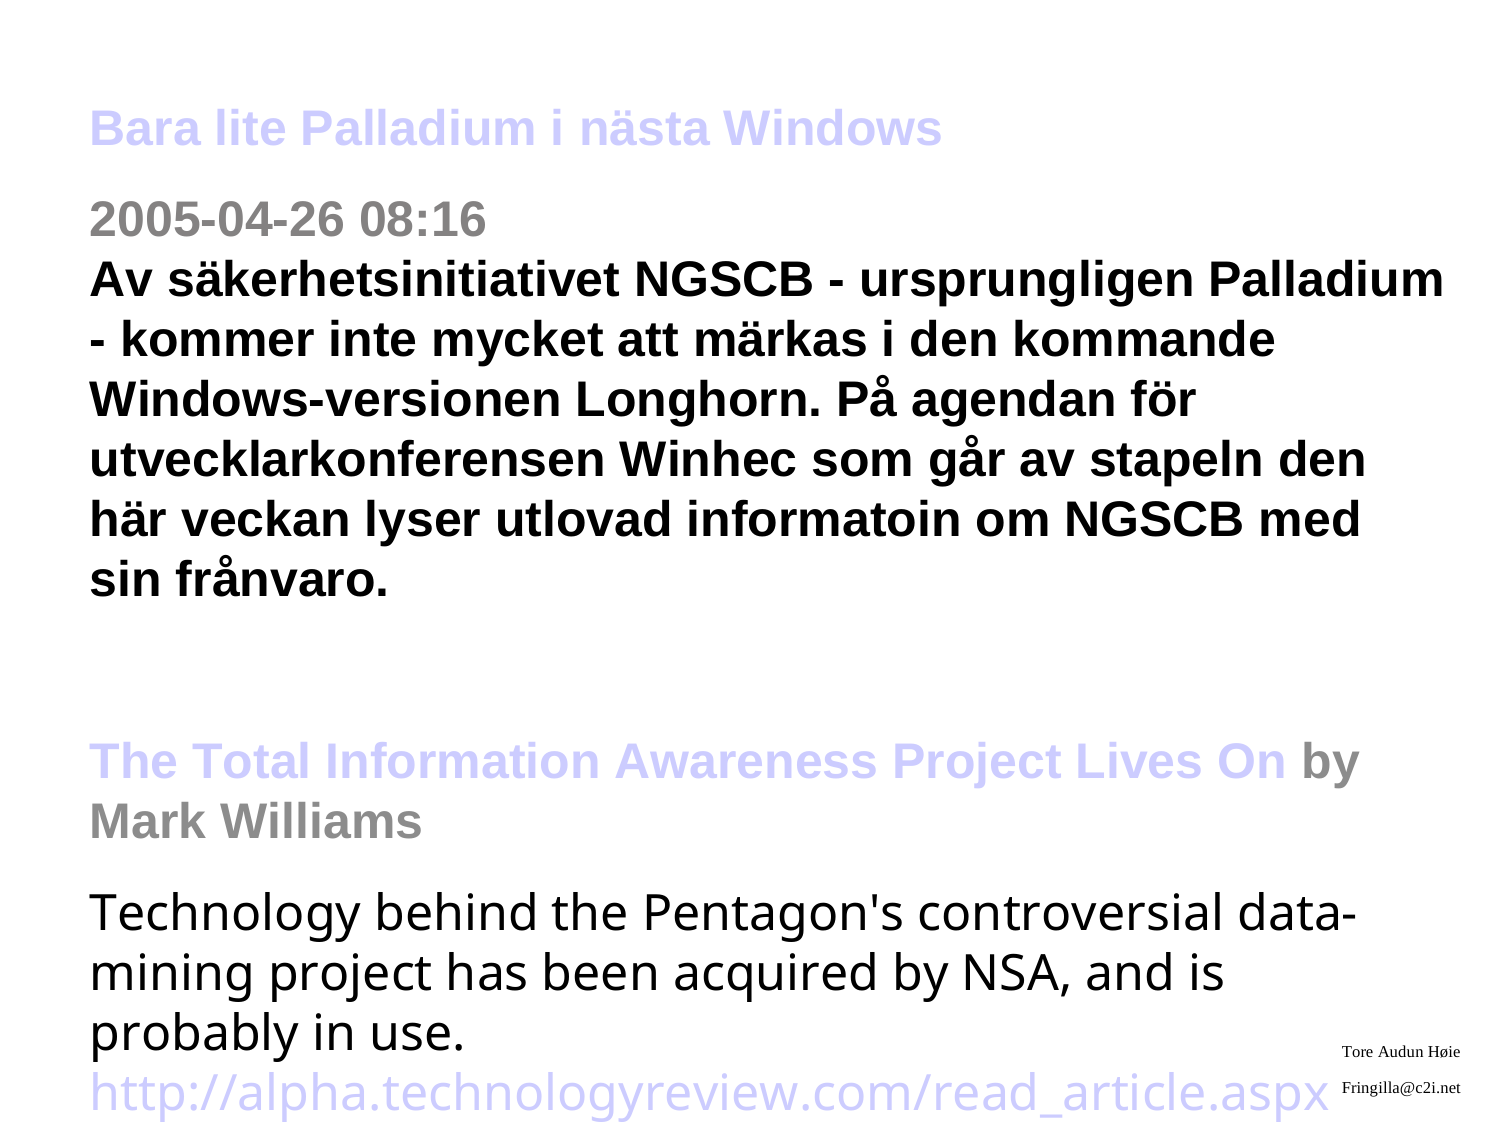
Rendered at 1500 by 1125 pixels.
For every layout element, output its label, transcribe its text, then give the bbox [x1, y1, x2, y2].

text_box Tore Audun Høie Fringilla@c2i.net [1327, 1033, 1500, 1105]
text_box Bara lite Palladium i nästa Windows 2005-04-26 08:16 Av säkerhetsinitiativet NGSCB - ursprungligen Palladium - kommer inte mycket att märkas i den kommande Windows-versionen Longhorn. På agendan för utvecklarkonferensen Winhec som går av stapeln den här veckan lyser utlovad informatoin om NGSCB med sin frånvaro. The Total Information Awareness Project Lives On by Mark Williams Technology behind the Pentagon's controversial data-mining project has been acquired by NSA, and is probably in use. http://alpha.technologyreview.com/read_article.aspx?id=16741 [74, 87, 1463, 1125]
